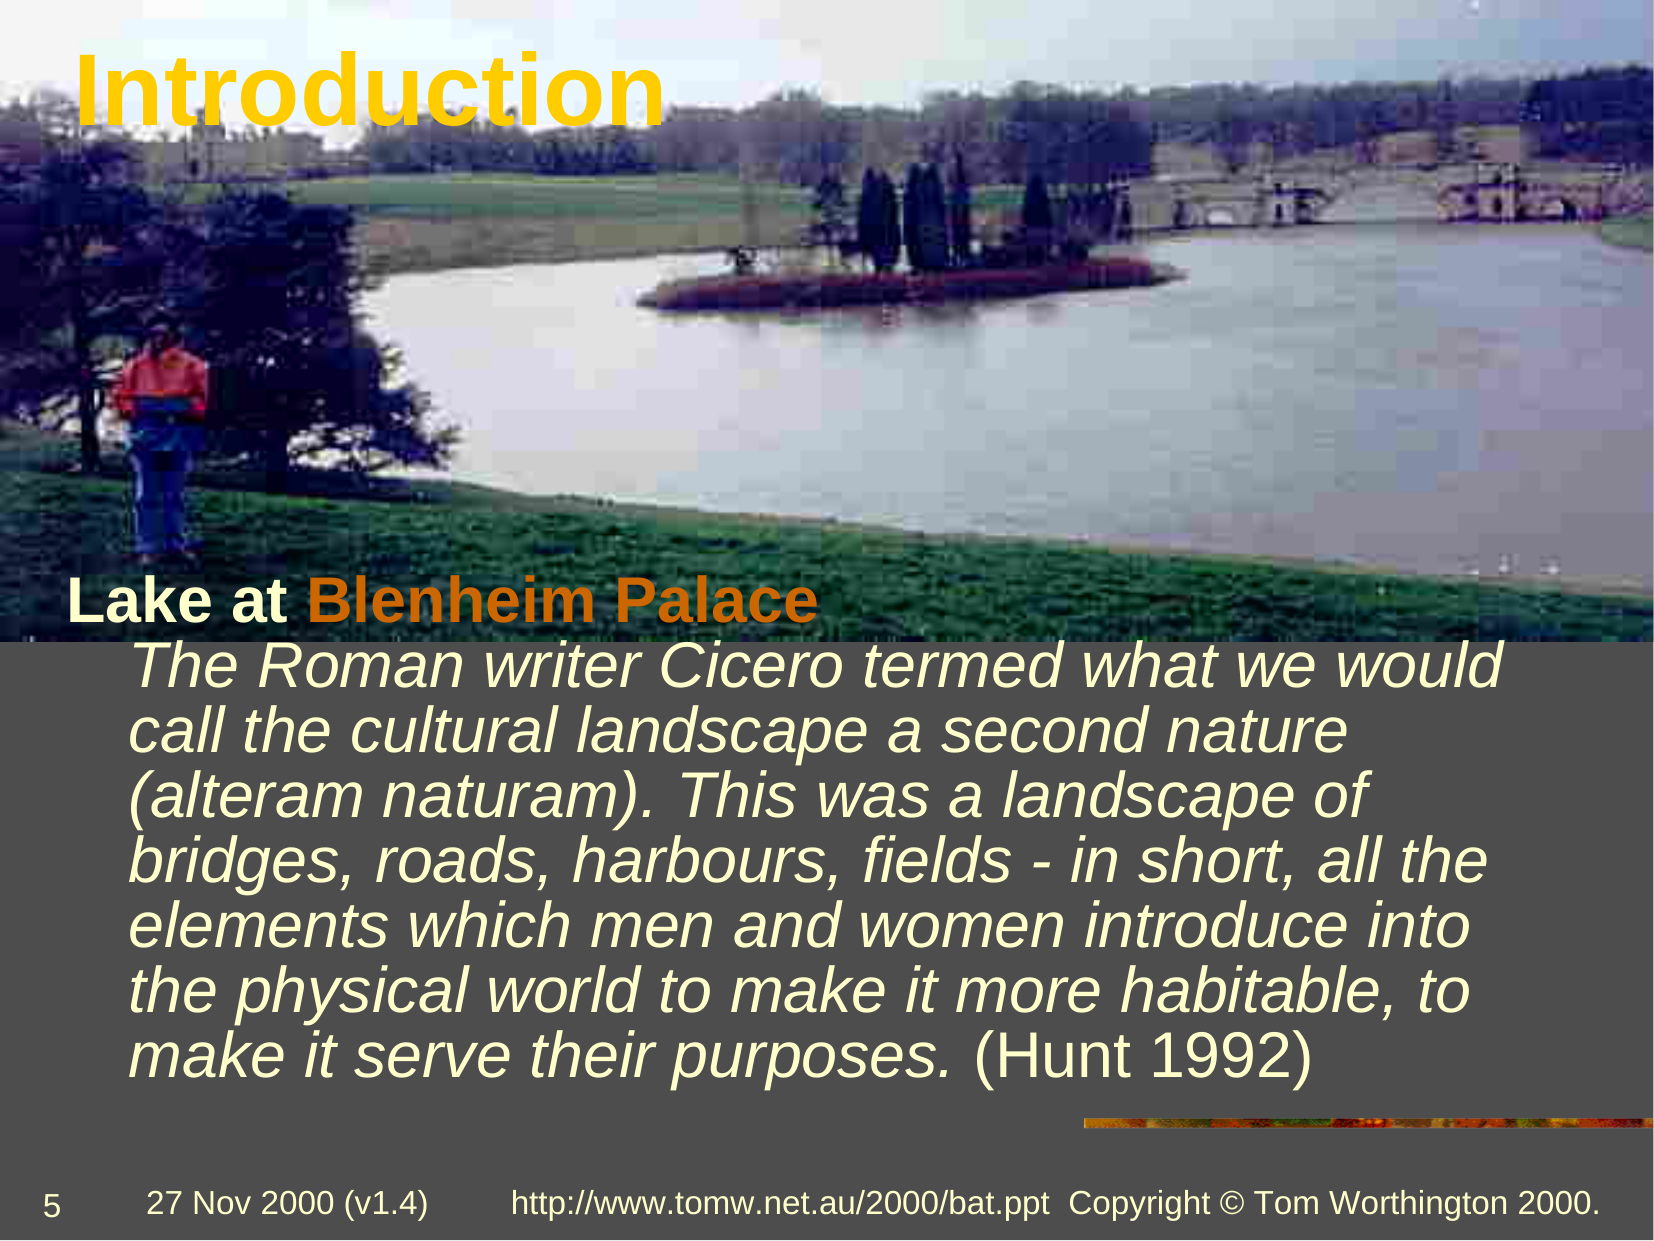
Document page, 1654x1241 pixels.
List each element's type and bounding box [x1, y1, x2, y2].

picture [0, 0, 1654, 642]
picture [1084, 1117, 1654, 1131]
